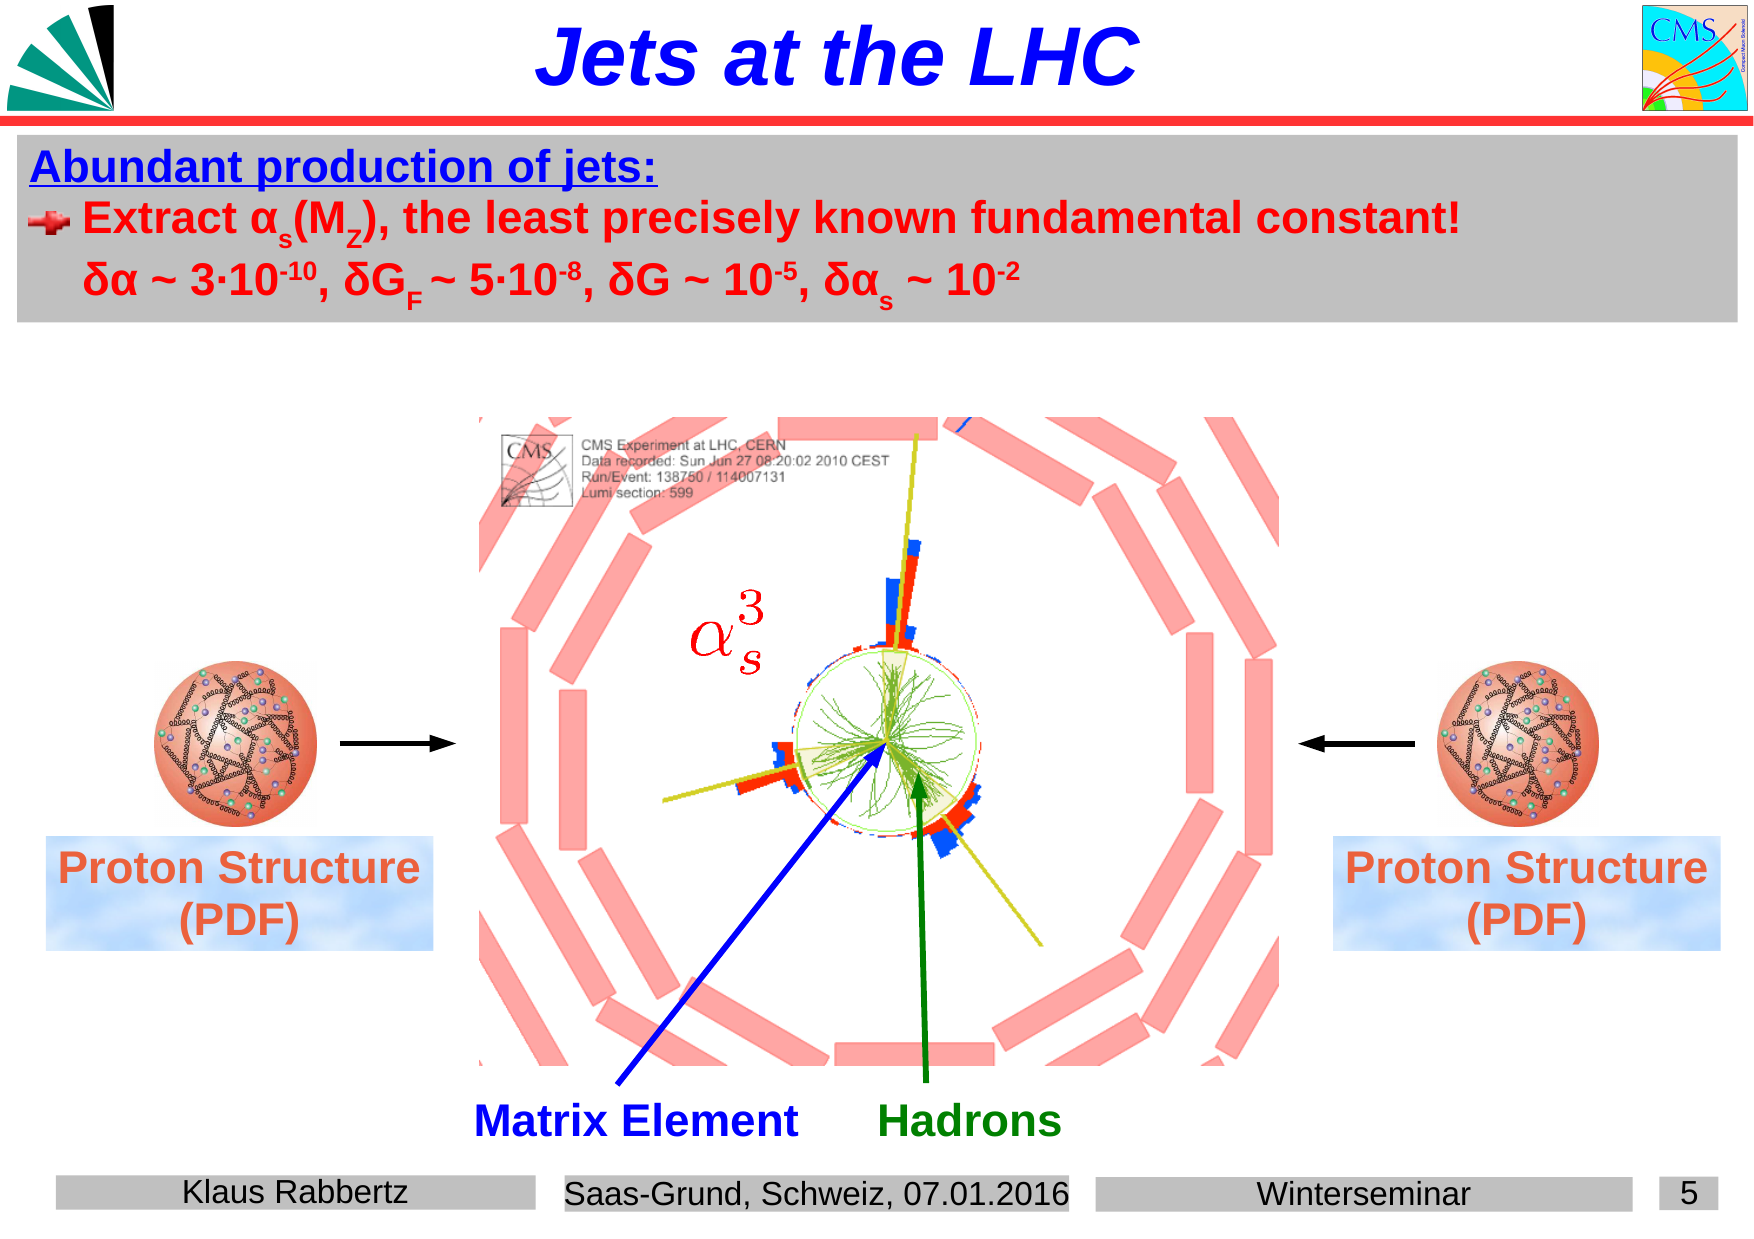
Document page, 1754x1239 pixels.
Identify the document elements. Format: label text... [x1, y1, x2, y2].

text_box Abundant production of jets: Extract αs(MZ), the least precisely known fundamental constant! δα ~ 3∙10-10, δGF ~ 5∙10-8, δG ~ 10-5, δαs ~ 10-2 [17, 134, 1738, 323]
text_box Hadrons [865, 1089, 1075, 1153]
picture [7, 5, 114, 112]
text_box Matrix Element [461, 1089, 812, 1153]
title Jets at the LHC [129, 0, 1545, 114]
text_box Proton Structure (PDF) [45, 836, 434, 951]
picture [1437, 661, 1599, 827]
picture [1642, 5, 1748, 111]
picture [479, 417, 1279, 1066]
picture [154, 661, 317, 827]
text_box Proton Structure (PDF) [1333, 836, 1721, 951]
